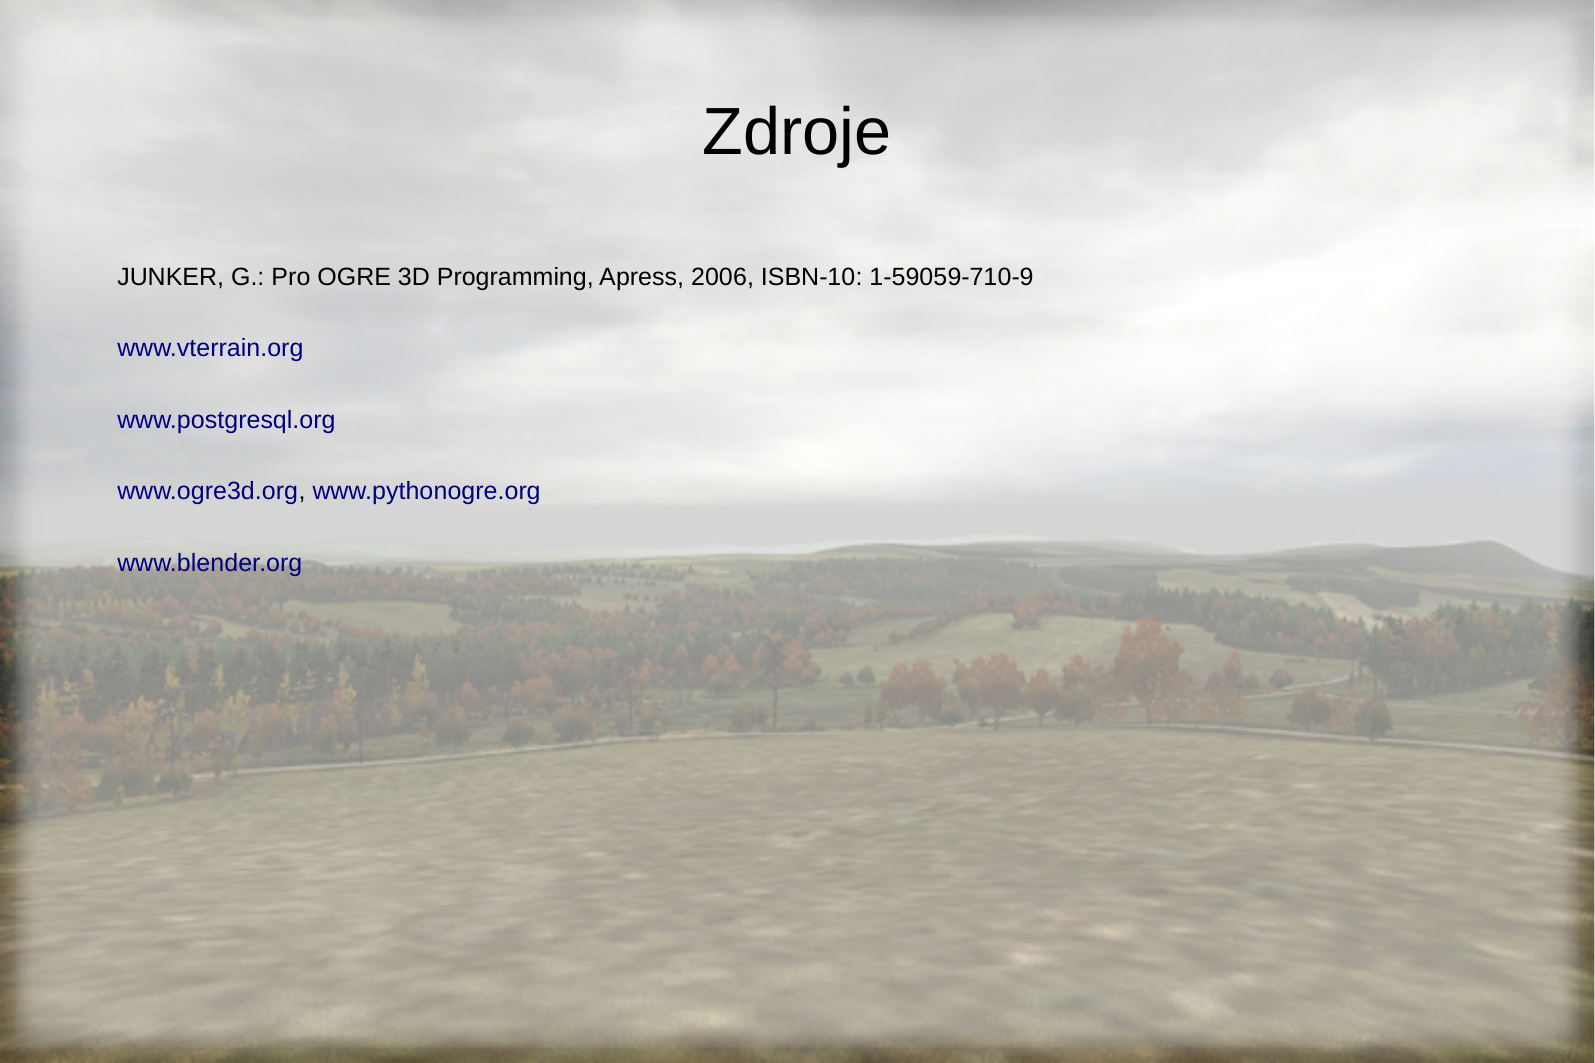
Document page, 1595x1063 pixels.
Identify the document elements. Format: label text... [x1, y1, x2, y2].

picture [0, 0, 1595, 1063]
list JUNKER, G.: Pro OGRE 3D Programming, Apress, 2006, ISBN-10: 1-59059-710-9 www.vterrain.org www.postgresql.org www.ogre3d.org, www.pythonogre.org www.blender.org [79, 248, 1515, 936]
title Zdroje [79, 42, 1515, 220]
